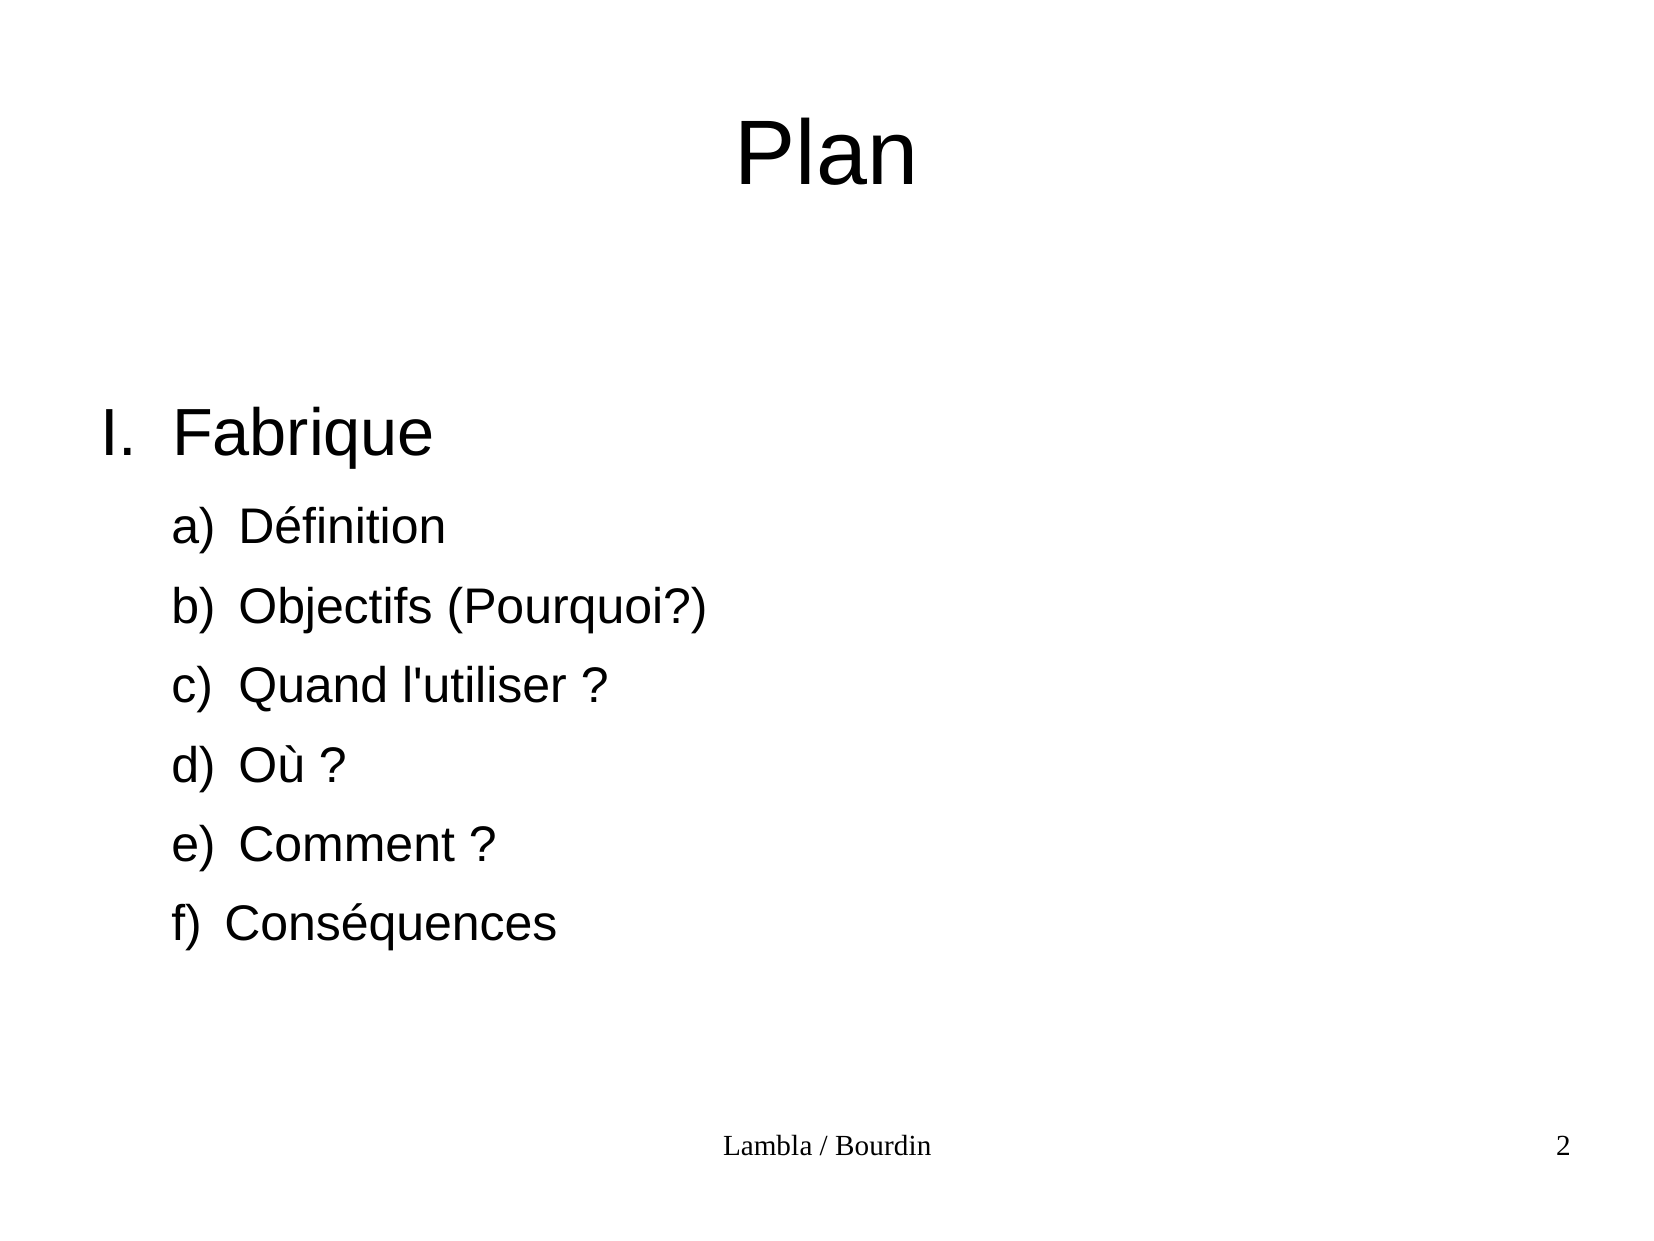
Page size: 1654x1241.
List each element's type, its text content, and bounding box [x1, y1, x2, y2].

list Fabrique Définition Objectifs (Pourquoi?) Quand l'utiliser ? Où ? Comment ? Conséquences [82, 290, 1571, 1109]
title Plan [82, 49, 1571, 257]
